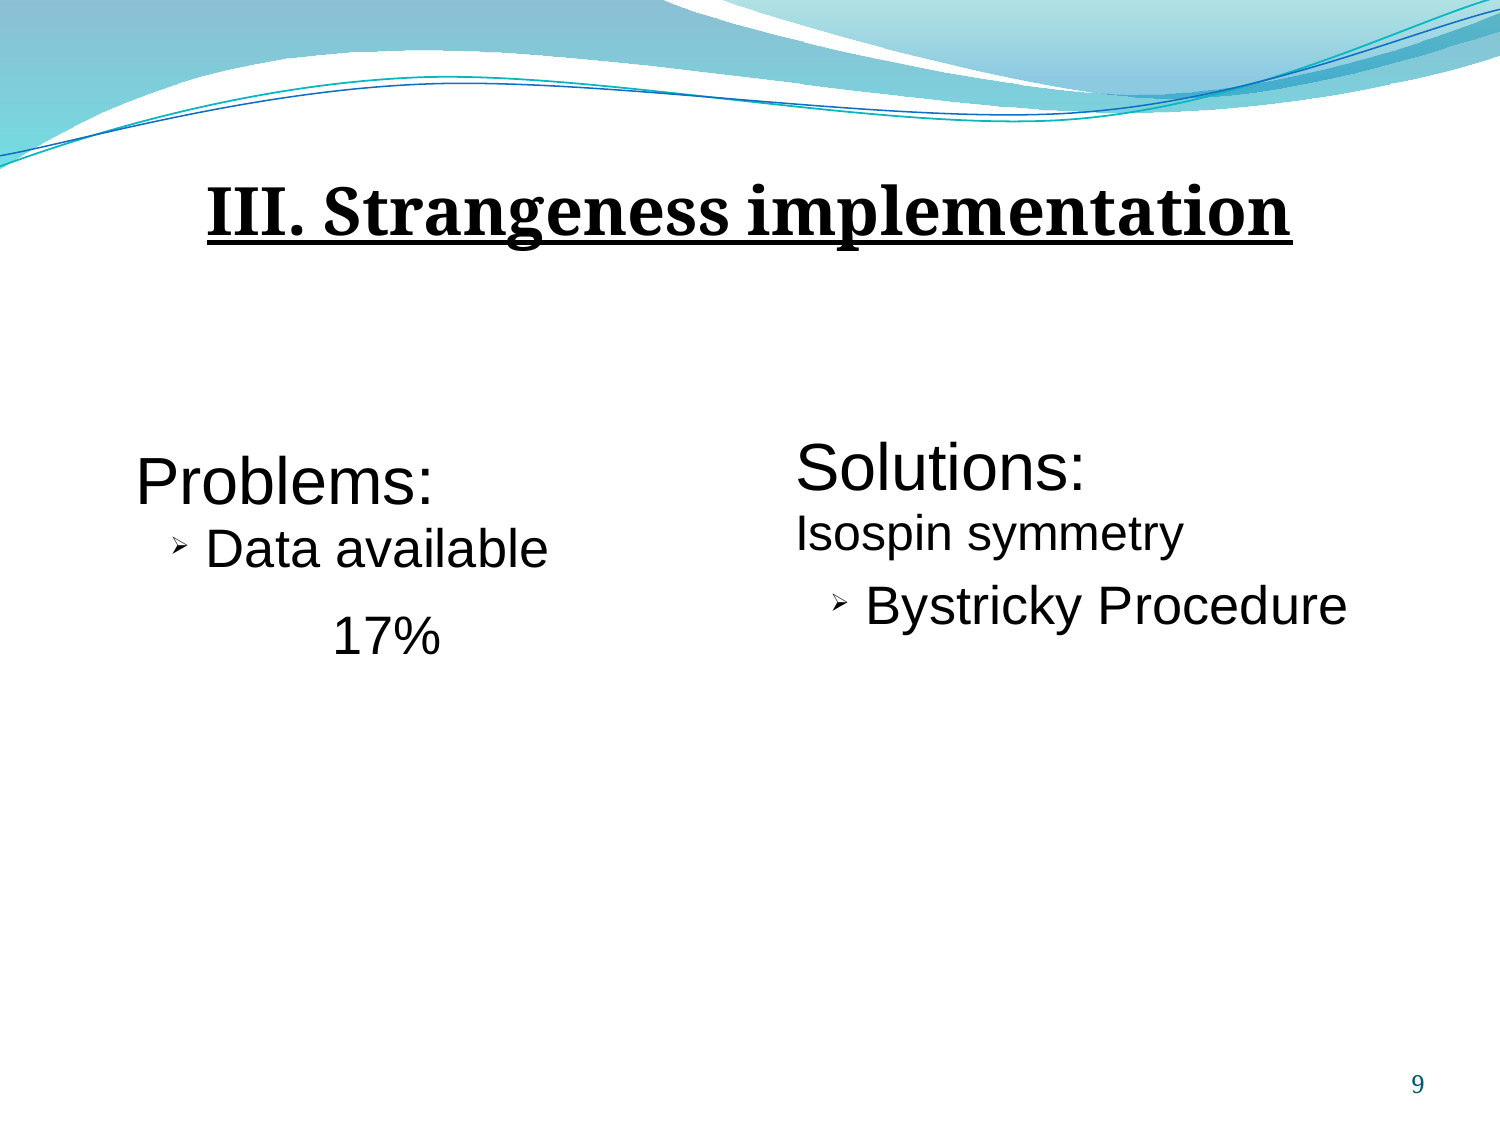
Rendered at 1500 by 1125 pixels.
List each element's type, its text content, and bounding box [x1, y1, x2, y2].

text_box Problems: Data available [135, 287, 691, 736]
text_box 17% [318, 597, 469, 674]
text_box Solutions: Isospin symmetry Bystricky Procedure [795, 317, 1470, 886]
title III. Strangeness implementation [75, 115, 1425, 303]
